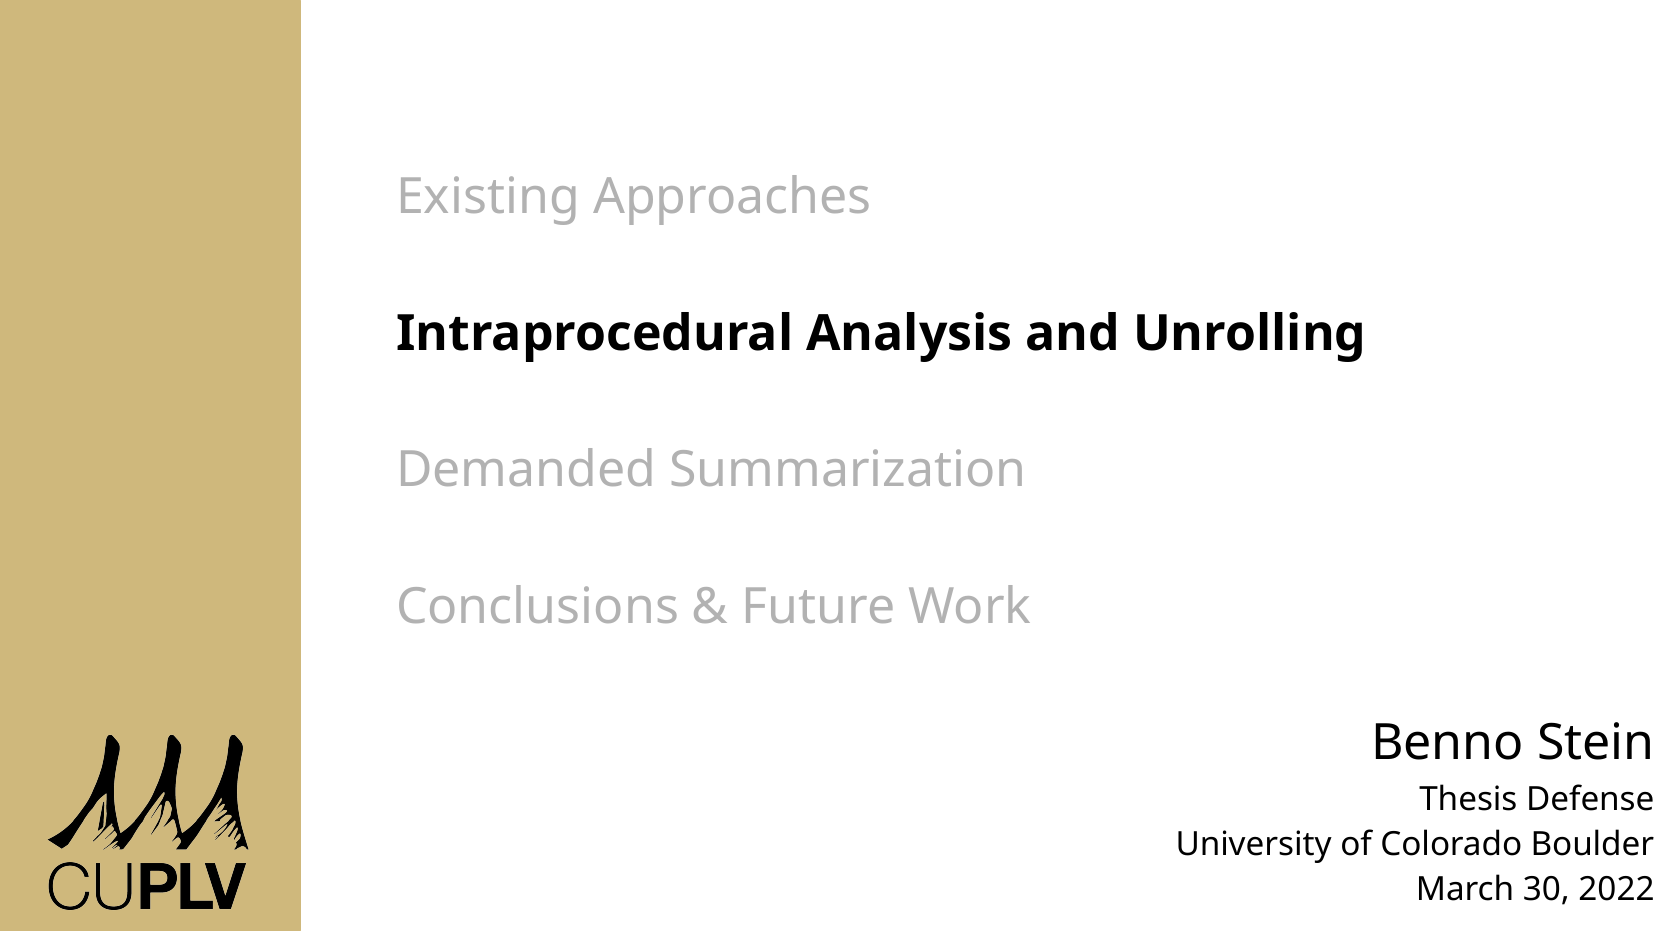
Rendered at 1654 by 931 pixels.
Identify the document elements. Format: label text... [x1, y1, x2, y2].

text_box [0, 0, 300, 931]
title Existing Approaches Intraprocedural Analysis and Unrolling Demanded Summarization Conclusions & Future Work [396, 38, 1559, 693]
picture [36, 707, 261, 931]
text_box Benno Stein Thesis Defense University of Colorado Boulder March 30, 2022 [1201, 706, 1629, 900]
